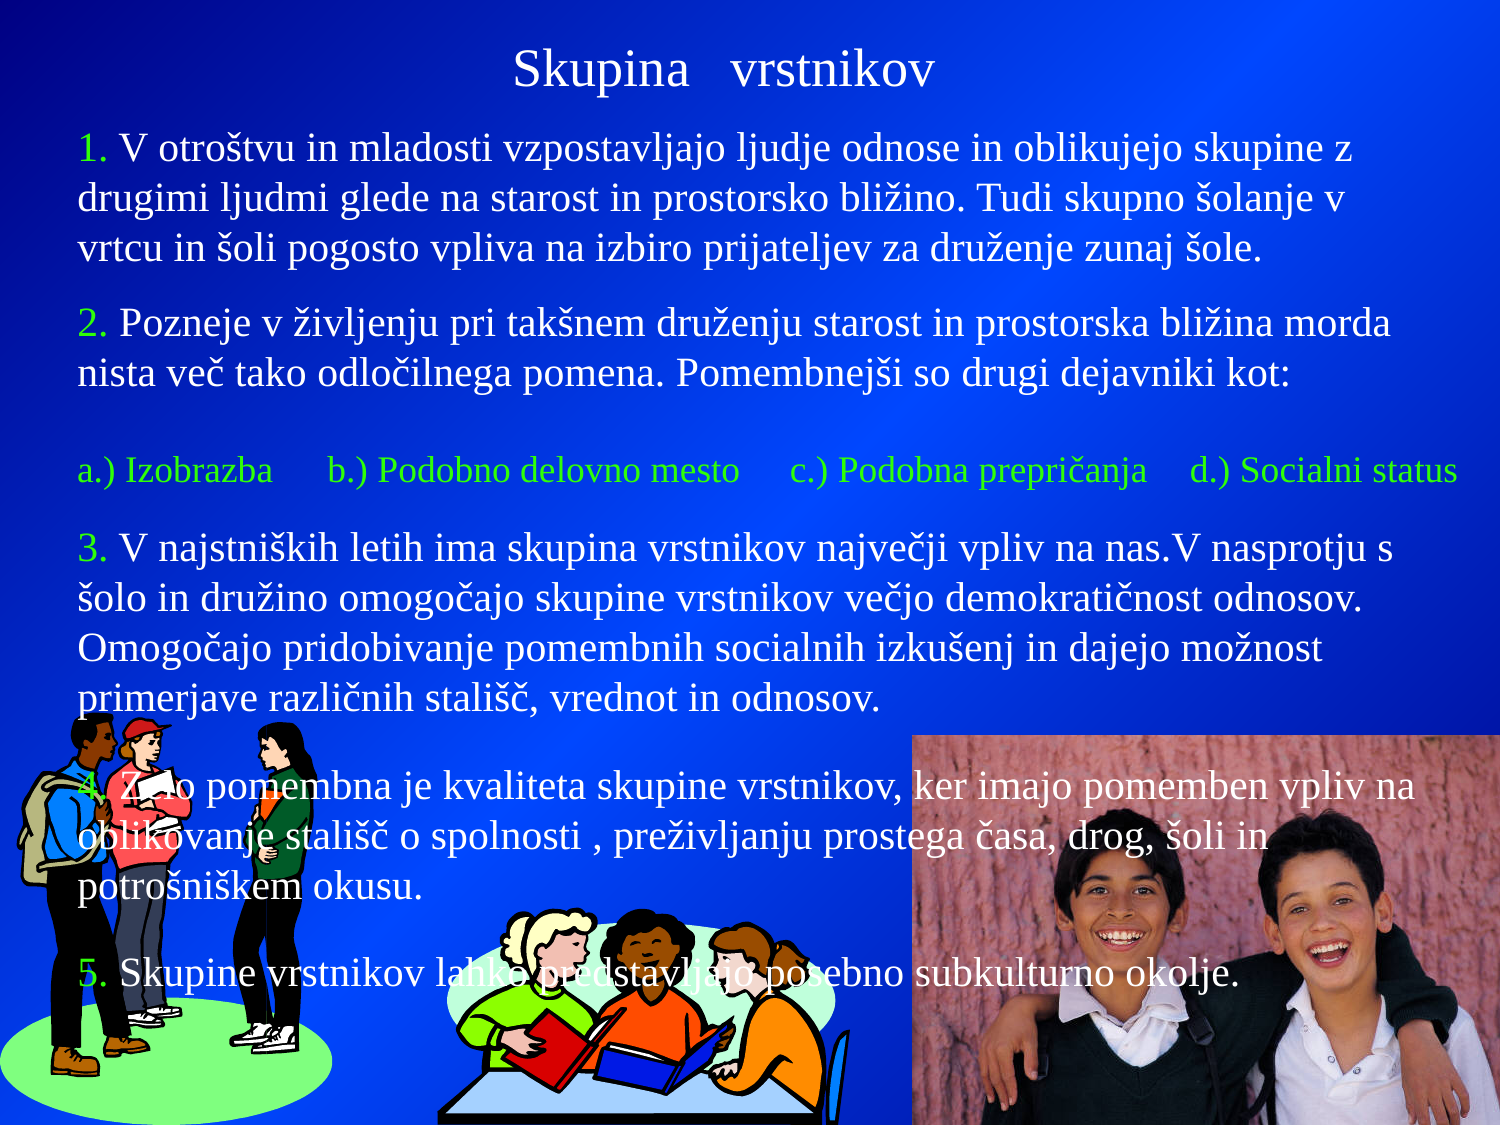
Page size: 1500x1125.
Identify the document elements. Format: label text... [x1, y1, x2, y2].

picture [437, 1003, 850, 1125]
text_box a.) Izobrazba [62, 437, 312, 498]
text_box d.) Socialni status [1175, 437, 1500, 498]
text_box 3. V najstniških letih ima skupina vrstnikov največji vpliv na nas.V nasprotju s šolo in družino omogočajo skupine vrstnikov večjo demokratičnost odnosov. Omogočajo pridobivanje pomembnih socialnih izkušenj in dajejo možnost primerjave različnih stališč, vrednot in odnosov. [62, 512, 1438, 728]
text_box 2. Pozneje v življenju pri takšnem druženju starost in prostorska bližina morda nista več tako odločilnega pomena. Pomembnejši so drugi dejavniki kot: [62, 287, 1438, 403]
text_box 5. Skupine vrstnikov lahko predstavljajo posebno subkulturno okolje. [62, 937, 1438, 1003]
picture [0, 712, 333, 1125]
text_box c.) Podobna prepričanja [774, 437, 1175, 498]
picture [437, 915, 850, 937]
text_box b.) Podobno delovno mesto [312, 437, 774, 498]
text_box Skupina vrstnikov [24, 24, 1450, 105]
text_box 4. Zelo pomembna je kvaliteta skupine vrstnikov, ker imajo pomemben vpliv na oblikovanje stališč o spolnosti , preživljanju prostega časa, drog, šoli in potrošniškem okusu. [62, 750, 1438, 915]
picture [912, 735, 1500, 1125]
text_box 1. V otroštvu in mladosti vzpostavljajo ljudje odnose in oblikujejo skupine z drugimi ljudmi glede na starost in prostorsko bližino. Tudi skupno šolanje v vrtcu in šoli pogosto vpliva na izbiro prijateljev za druženje zunaj šole. [62, 112, 1438, 278]
